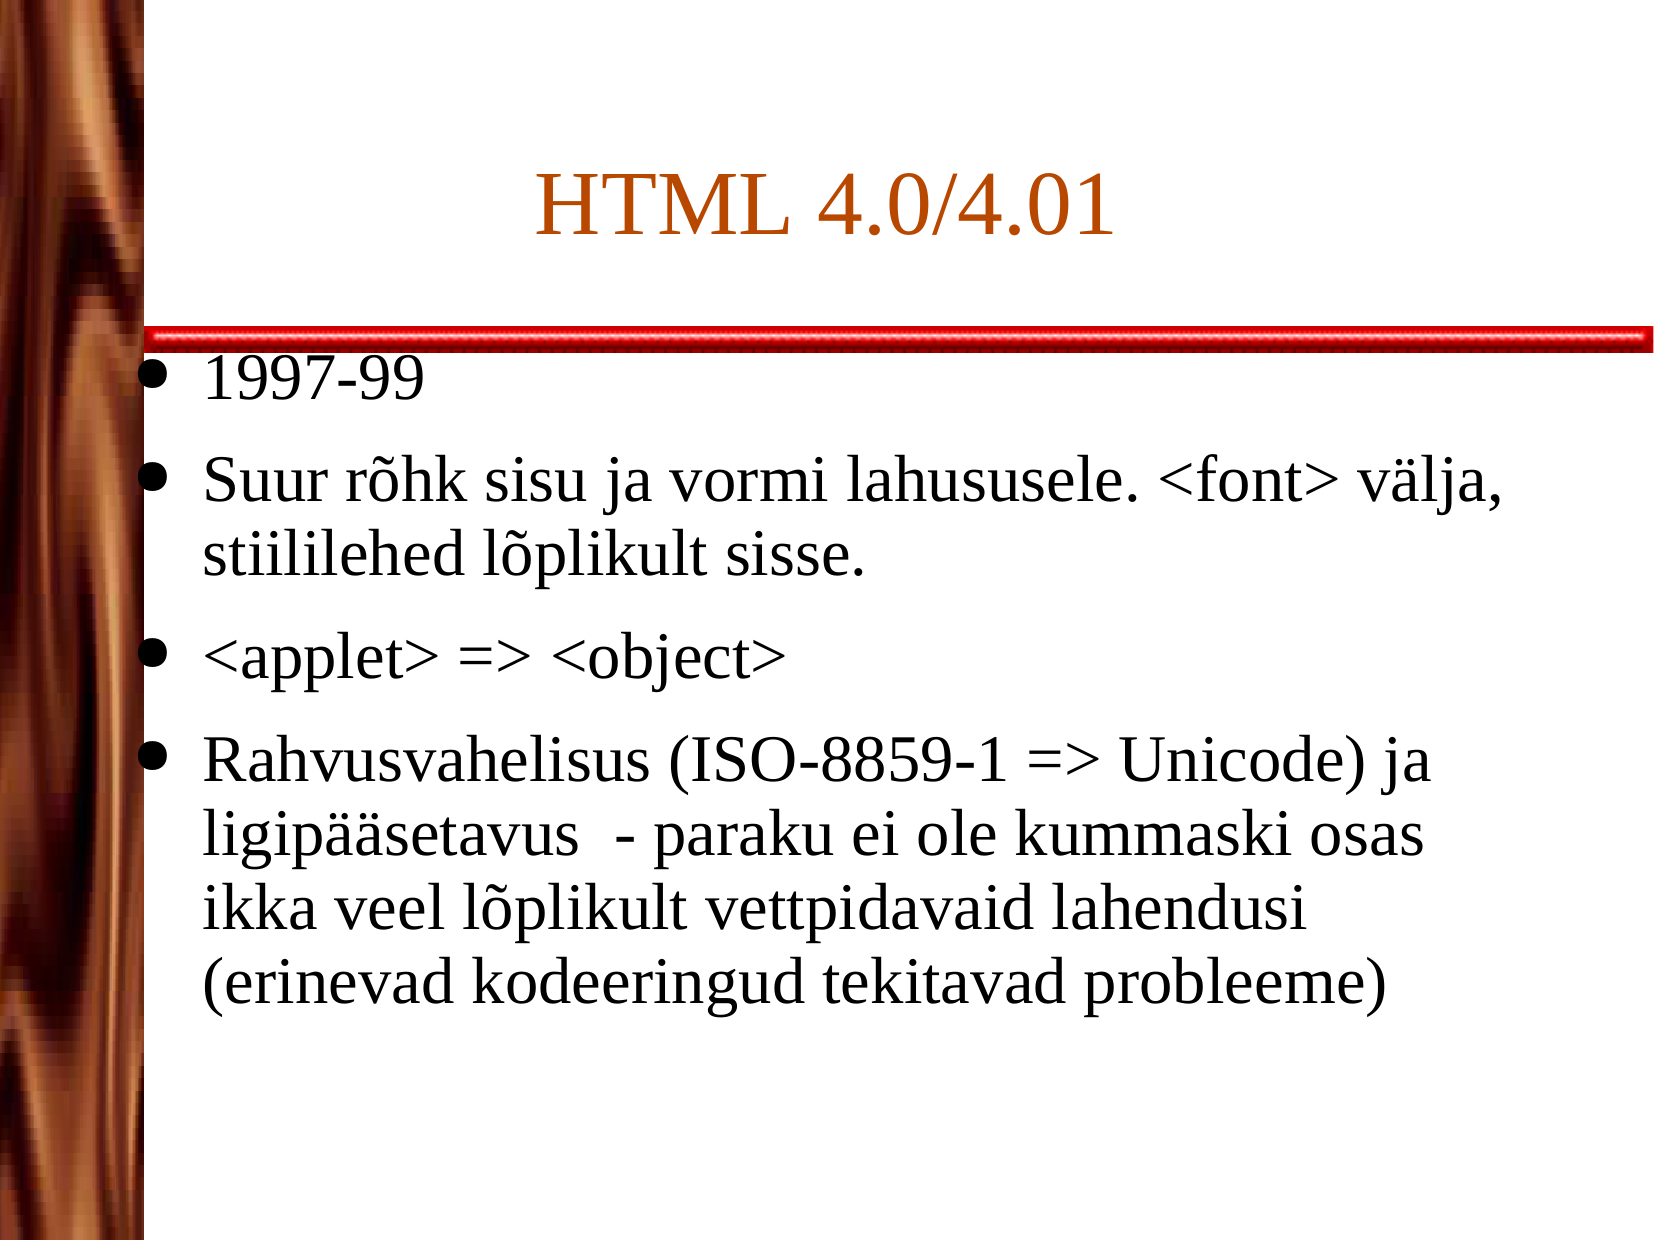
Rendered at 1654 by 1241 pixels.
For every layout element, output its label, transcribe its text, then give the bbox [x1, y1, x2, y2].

title HTML 4.0/4.01 [121, 100, 1533, 312]
picture [0, 0, 1654, 1240]
list 1997-99 Suur rõhk sisu ja vormi lahususele. <font> välja, stiililehed lõplikult sisse. <applet> => <object> Rahvusvahelisus (ISO-8859-1 => Unicode) ja ligipääsetavus - paraku ei ole kummaski osas ikka veel lõplikult vettpidavaid lahendusi (erinevad kodeeringud tekitavad probleeme) [121, 344, 1533, 1126]
